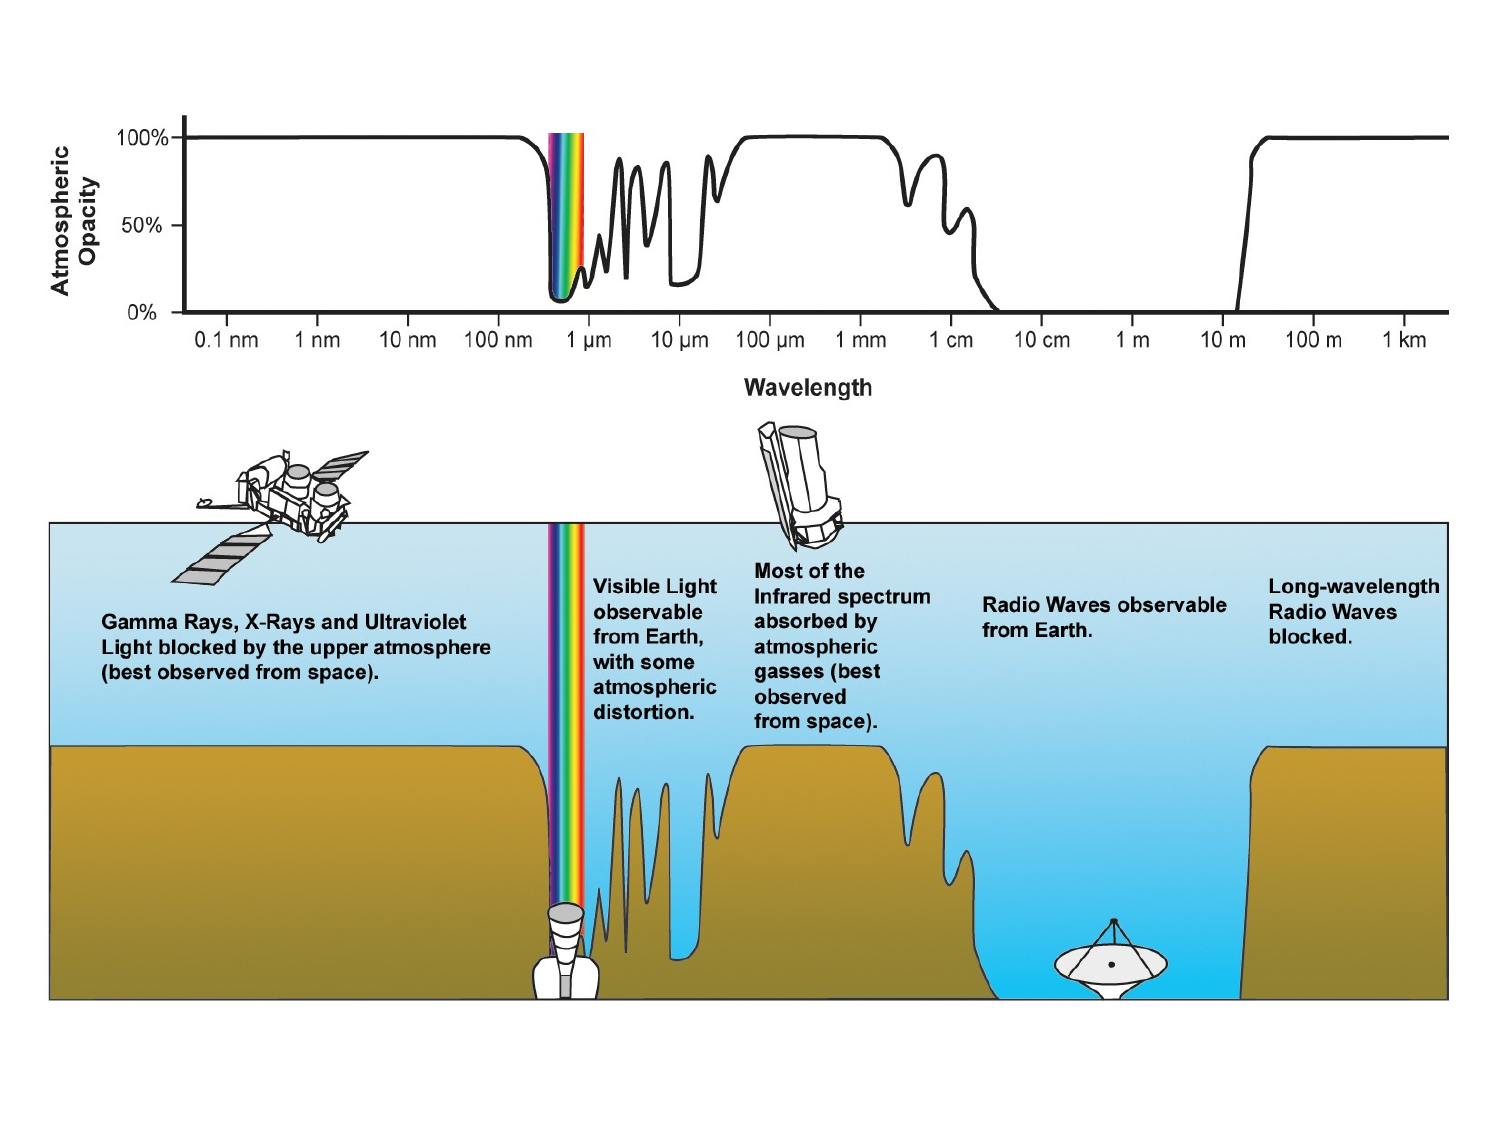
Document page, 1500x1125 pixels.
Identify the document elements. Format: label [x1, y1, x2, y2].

picture [30, 104, 1470, 1020]
